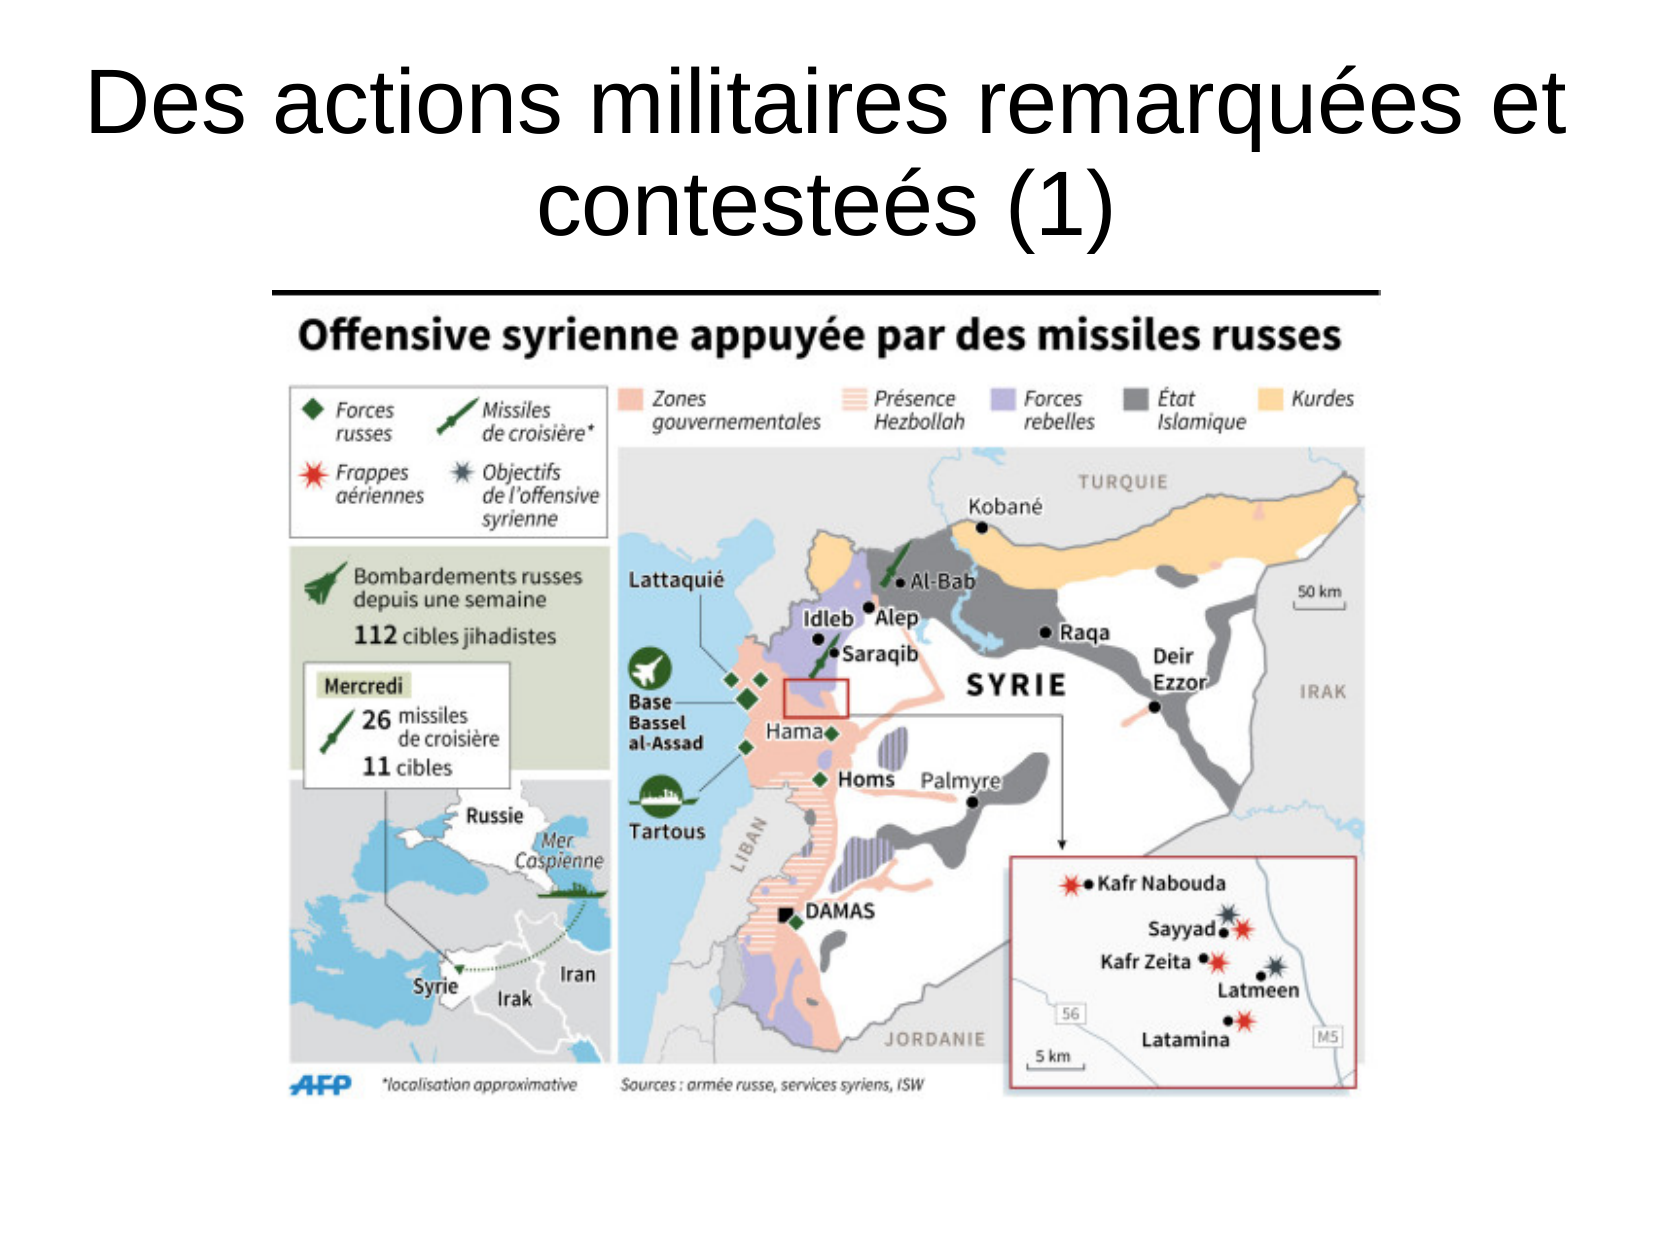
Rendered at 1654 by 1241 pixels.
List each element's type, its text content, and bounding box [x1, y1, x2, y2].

picture [272, 290, 1381, 1109]
title Des actions militaires remarquées et contesteés (1) [82, 49, 1571, 257]
